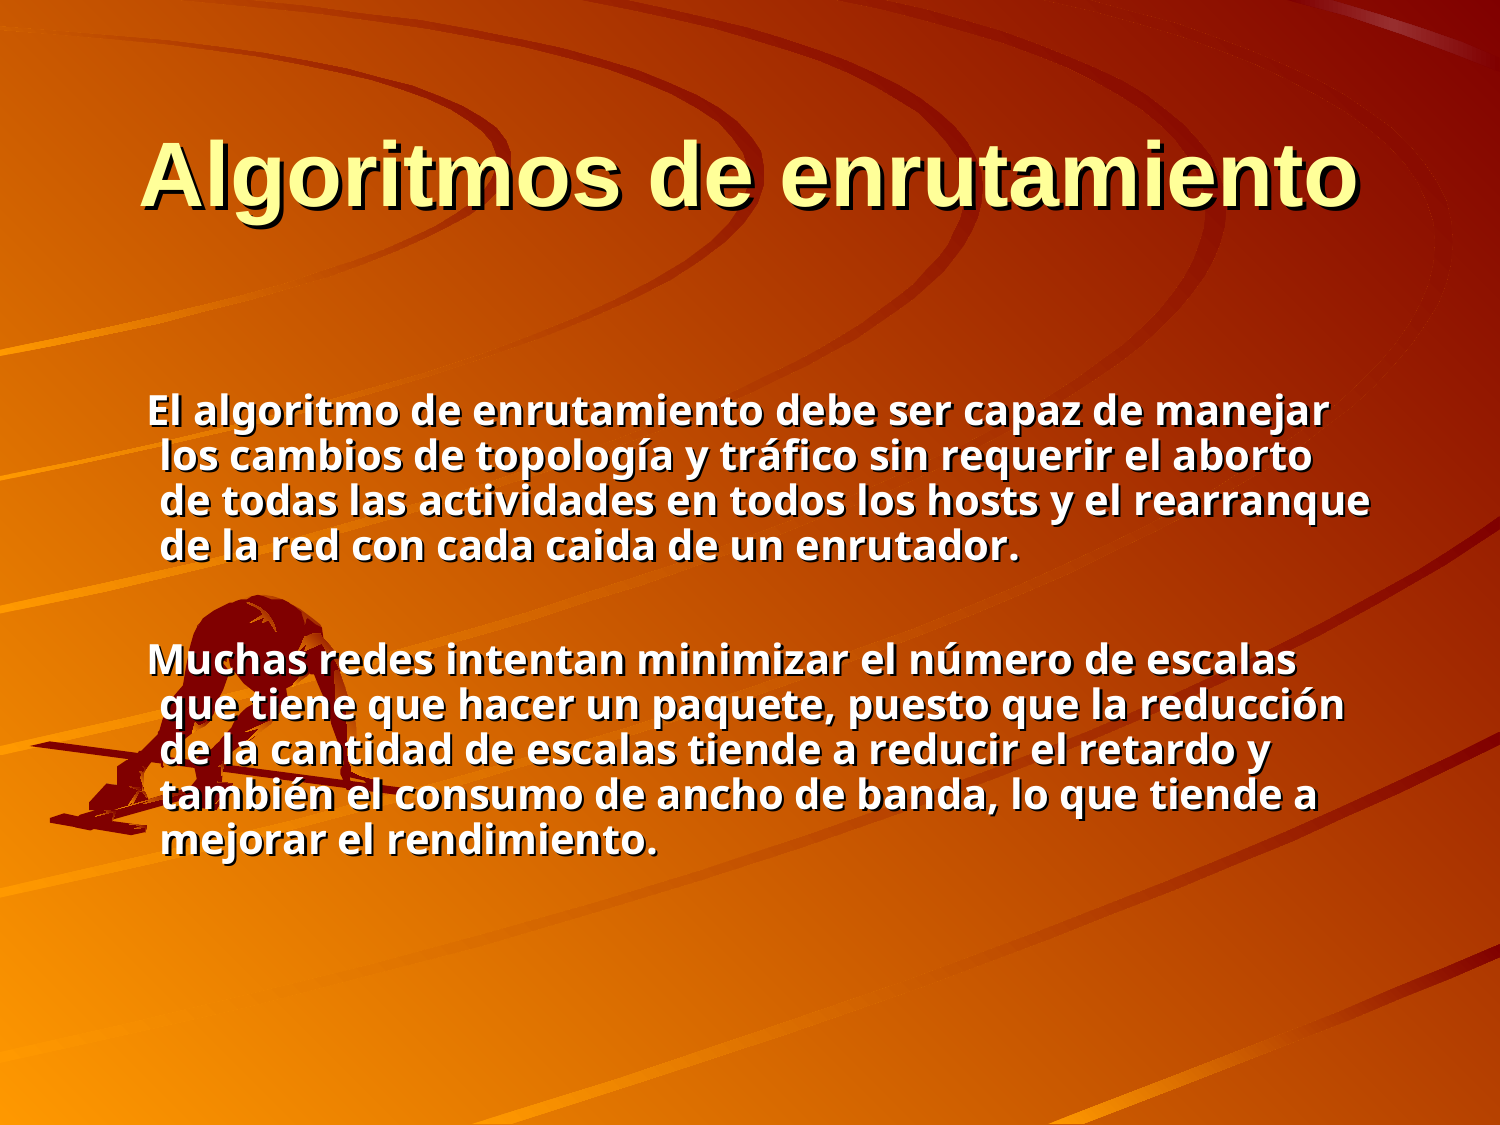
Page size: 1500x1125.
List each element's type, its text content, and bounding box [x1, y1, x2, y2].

title Algoritmos de enrutamiento [75, 25, 1426, 233]
list El algoritmo de enrutamiento debe ser capaz de manejar los cambios de topología y tráfico sin requerir el aborto de todas las actividades en todos los hosts y el rearranque de la red con cada caida de un enrutador. Muchas redes intentan minimizar el número de escalas que tiene que hacer un paquete, puesto que la reducción de la cantidad de escalas tiende a reducir el retardo y también el consumo de ancho de banda, lo que tiende a mejorar el rendimiento. [88, 381, 1388, 1125]
